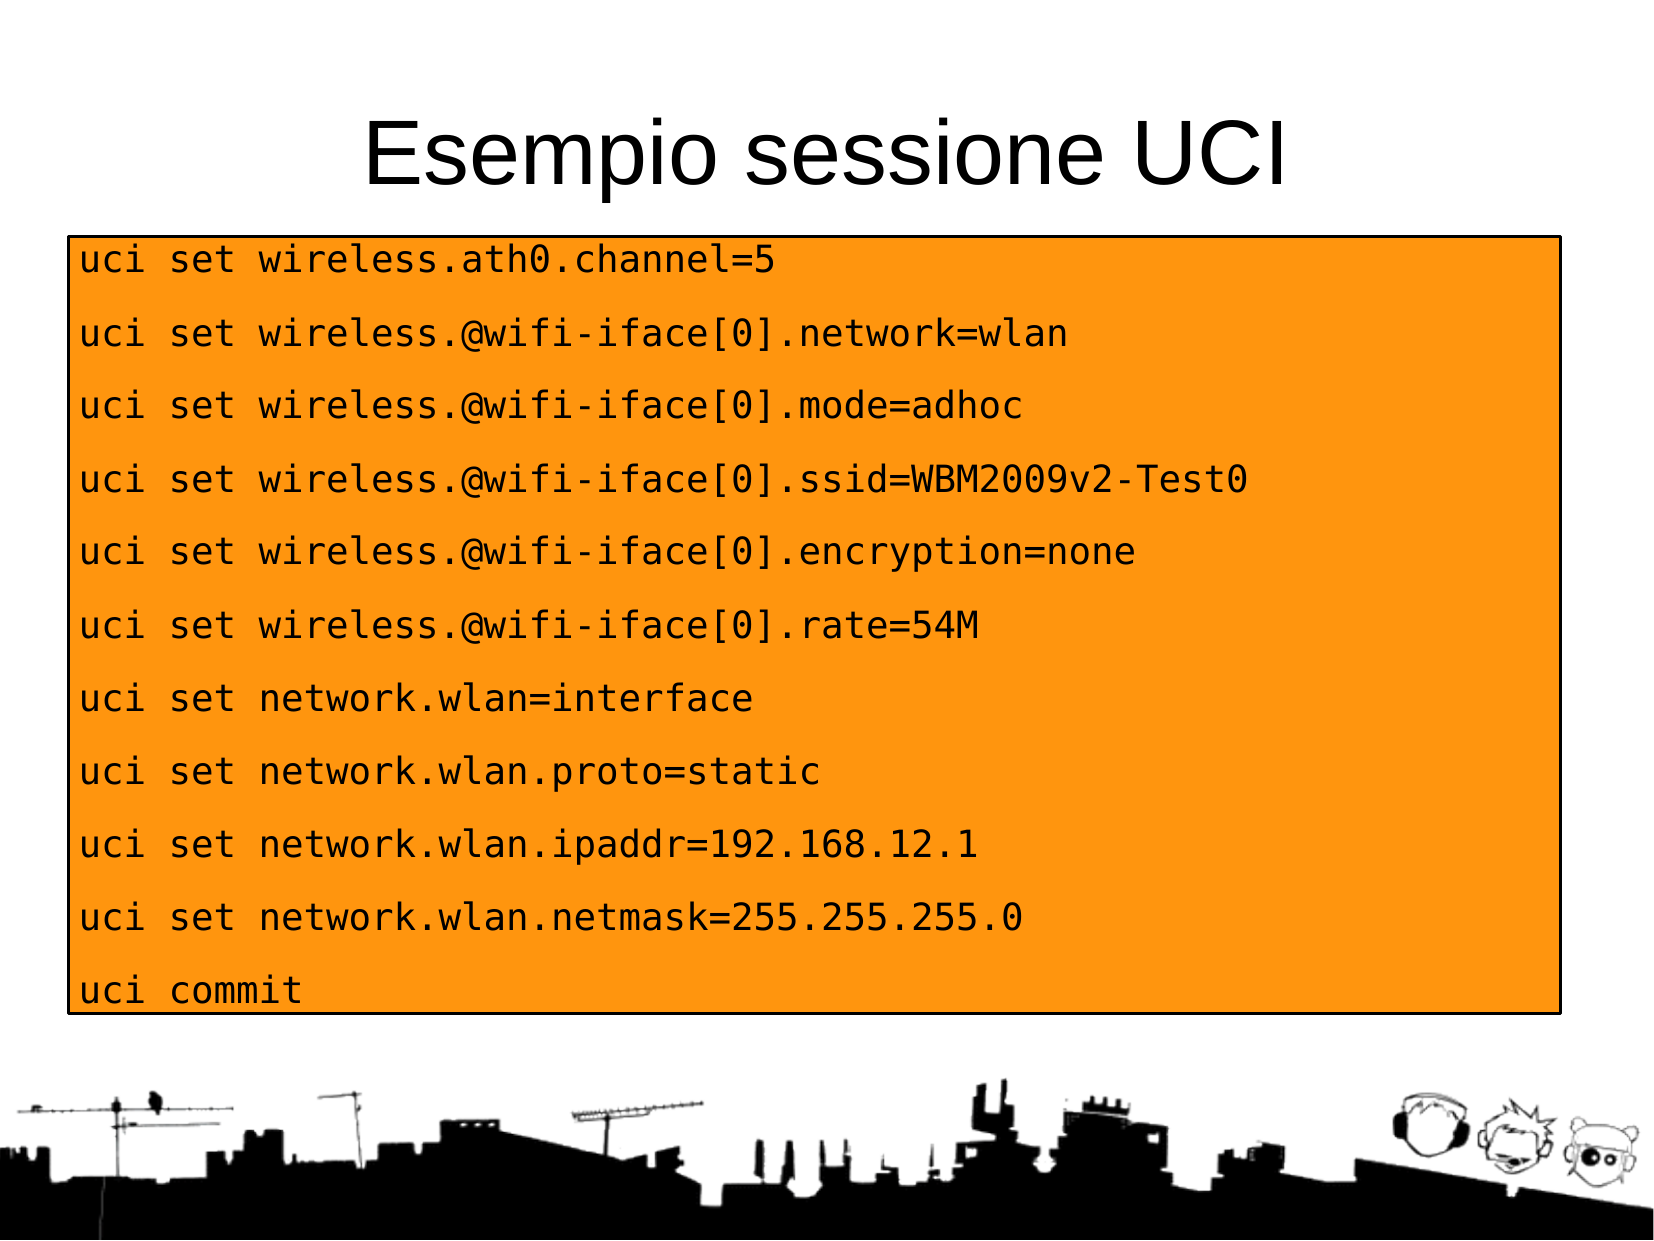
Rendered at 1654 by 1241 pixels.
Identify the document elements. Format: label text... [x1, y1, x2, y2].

list uci set wireless.ath0.channel=5 uci set wireless.@wifi-iface[0].network=wlan uci set wireless.@wifi-iface[0].mode=adhoc uci set wireless.@wifi-iface[0].ssid=WBM2009v2-Test0 uci set wireless.@wifi-iface[0].encryption=none uci set wireless.@wifi-iface[0].rate=54M uci set network.wlan=interface uci set network.wlan.proto=static uci set network.wlan.ipaddr=192.168.12.1 uci set network.wlan.netmask=255.255.255.0 uci commit [68, 236, 1561, 1014]
picture [0, 1077, 1654, 1240]
title Esempio sessione UCI [82, 56, 1571, 250]
